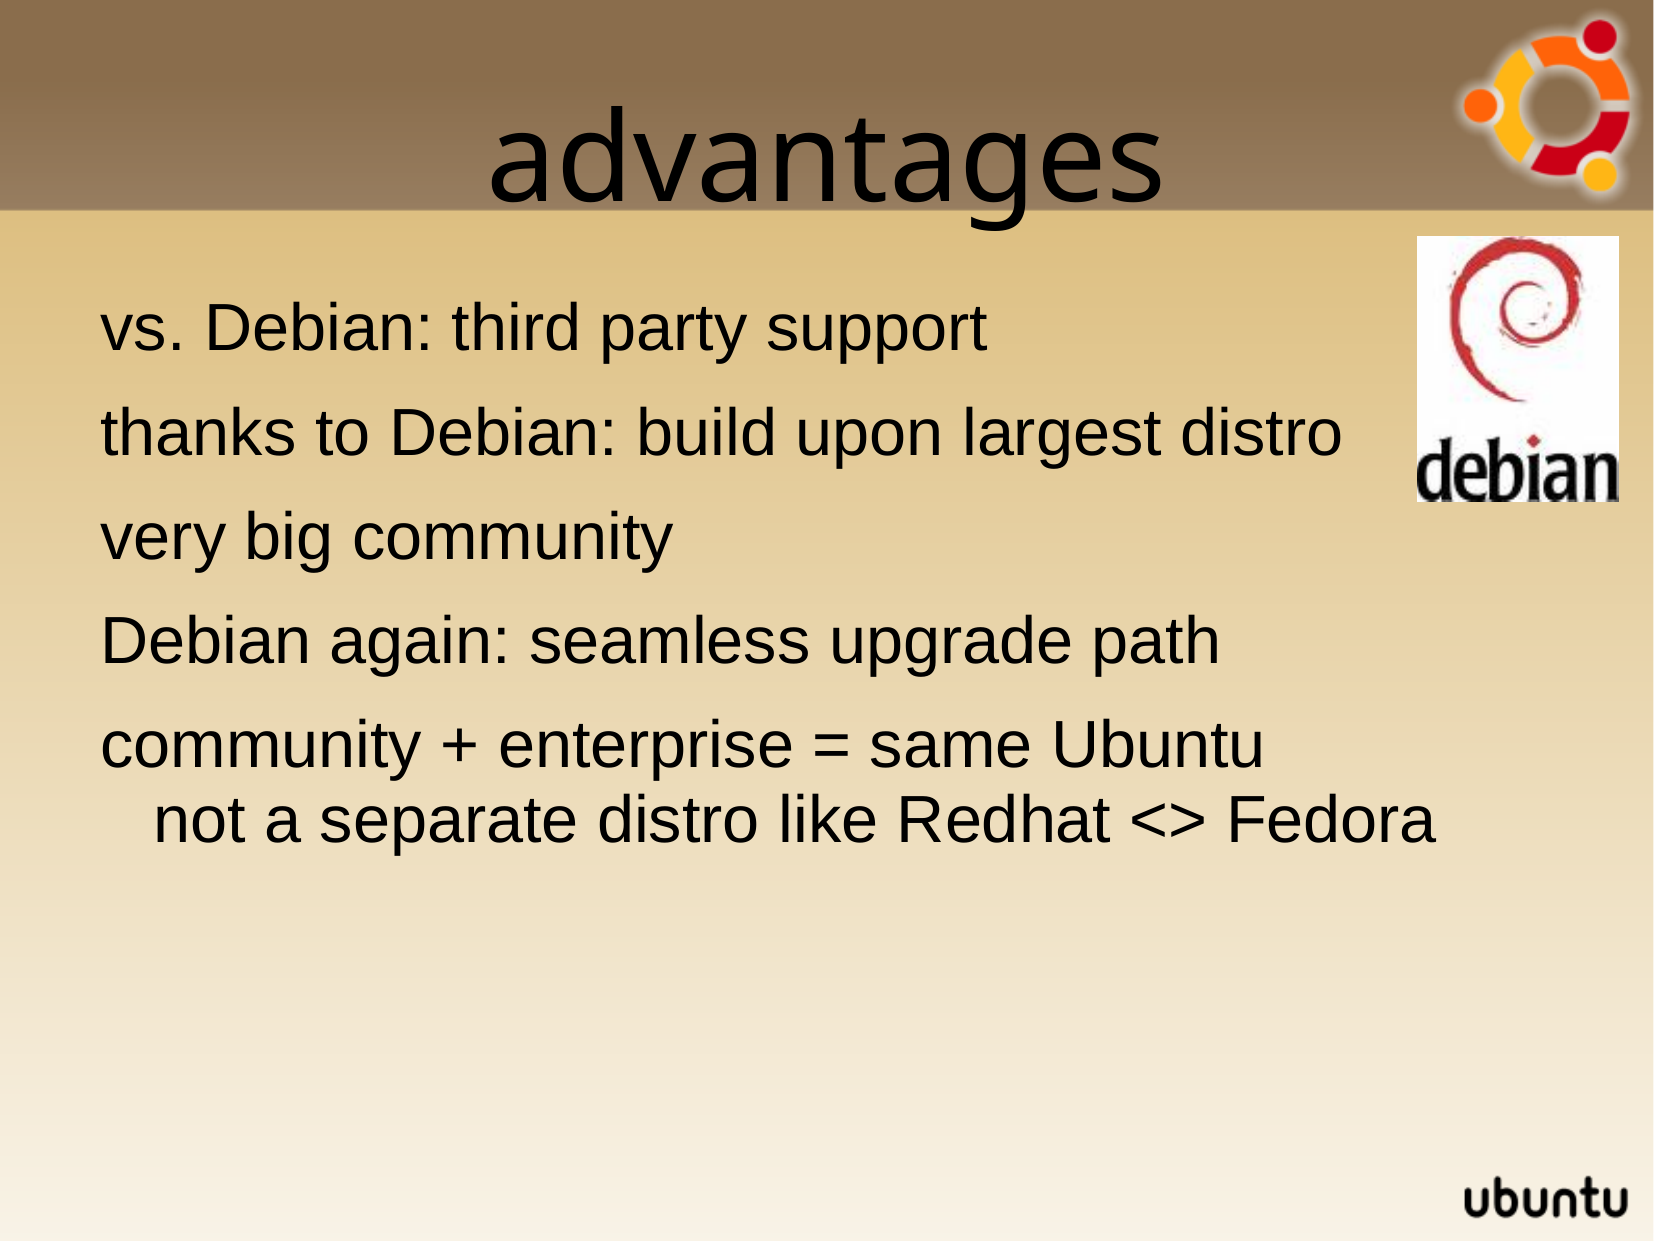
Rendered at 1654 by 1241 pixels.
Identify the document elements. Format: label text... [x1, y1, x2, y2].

title advantages [82, 56, 1571, 250]
picture [0, 0, 1654, 1241]
list vs. Debian: third party support thanks to Debian: build upon largest distro very big community Debian again: seamless upgrade path community + enterprise = same Ubuntu not a separate distro like Redhat <> Fedora [82, 290, 1571, 1094]
